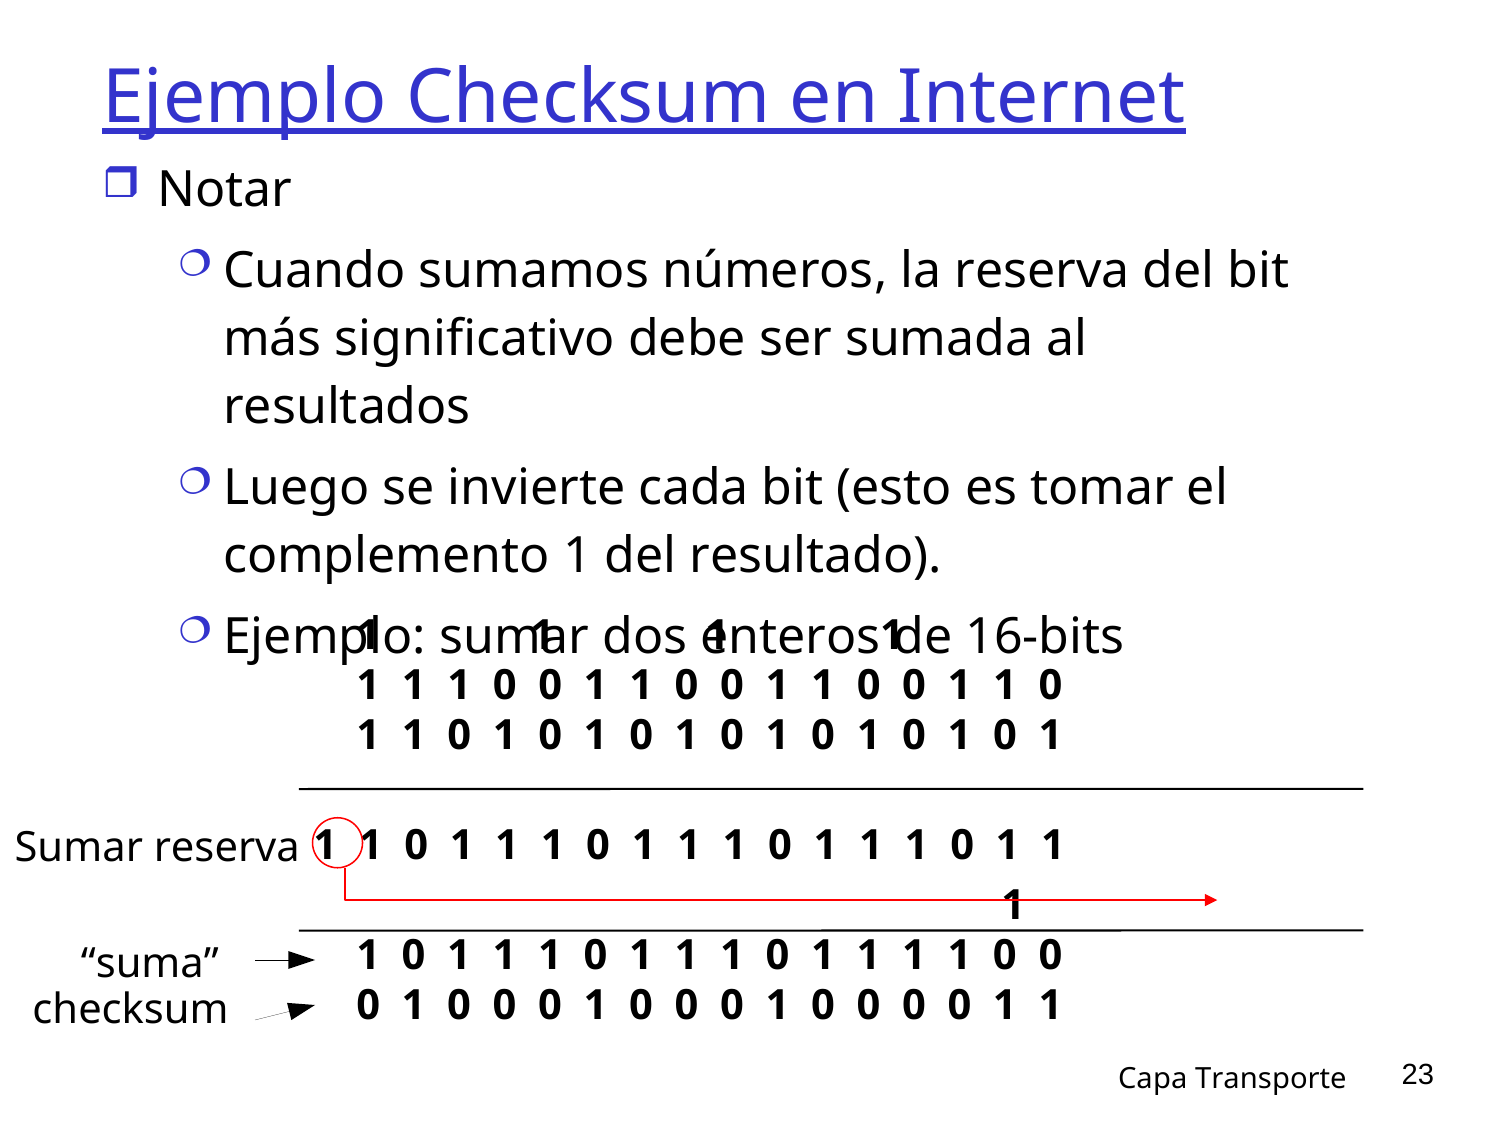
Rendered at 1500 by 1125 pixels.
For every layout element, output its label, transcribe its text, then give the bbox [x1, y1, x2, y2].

text_box Sumar reserva [0, 812, 316, 878]
text_box checksum [17, 973, 244, 1040]
text_box “suma” [66, 927, 234, 973]
list Notar Cuando sumamos números, la reserva del bit más significativo debe ser sumada al resultados Luego se invierte cada bit (esto es tomar el complemento 1 del resultado). Ejemplo: sumar dos enteros de 16-bits [87, 145, 1363, 637]
title Ejemplo Checksum en Internet [87, 35, 1463, 152]
text_box “suma” [162, 957, 173, 973]
text_box “suma” [148, 957, 159, 973]
text_box 1 1 1 1 1 1 1 0 0 1 1 0 0 1 1 0 0 1 1 0 1 1 0 1 0 1 0 1 0 1 0 1 0 1 0 1 1 1 0 1 1 1 0 1 1 1 0 1 1 1 0 1 1 1 1 0 1 1 1 0 1 1 1 0 1 1 1 1 0 0 0 1 0 0 0 1 0 0 0 1 0 0 0 0 1 1 [277, 599, 1328, 1036]
